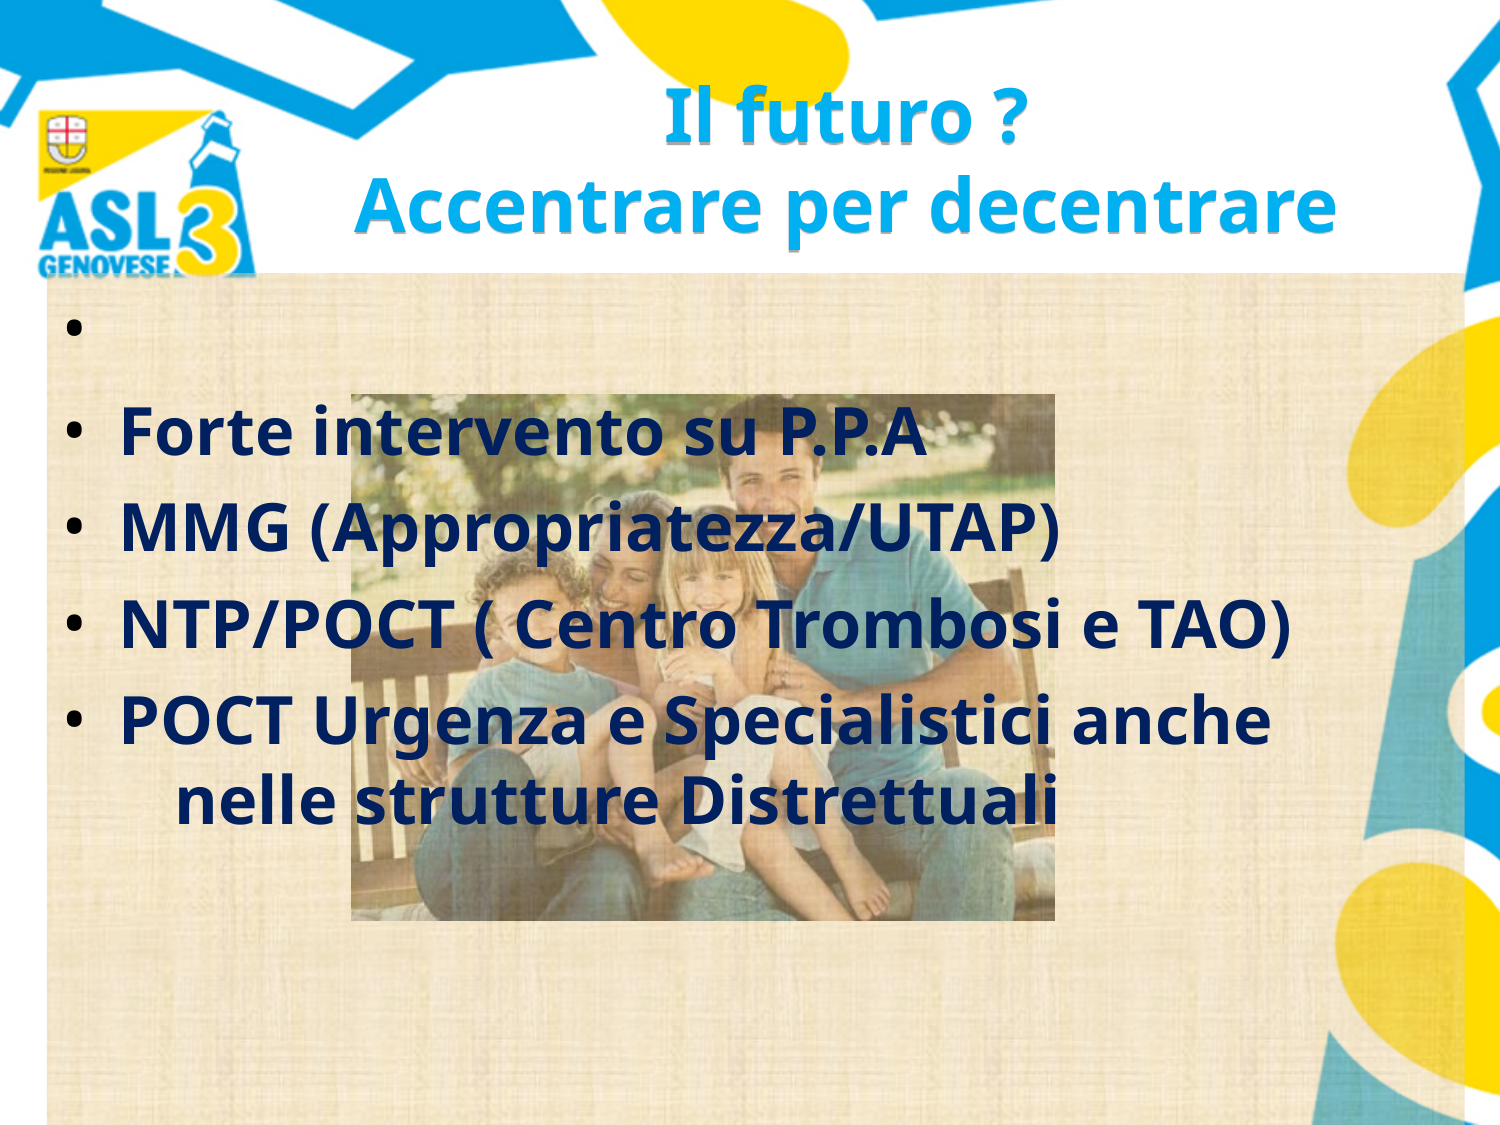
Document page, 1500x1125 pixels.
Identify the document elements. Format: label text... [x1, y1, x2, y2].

title Il futuro ? Accentrare per decentrare [316, 59, 1379, 273]
text_box Forte intervento su P.P.A MMG (Appropriatezza/UTAP) NTP/POCT ( Centro Trombosi e TAO) POCT Urgenza e Specialistici anche nelle strutture Distrettuali [46, 273, 1465, 1125]
